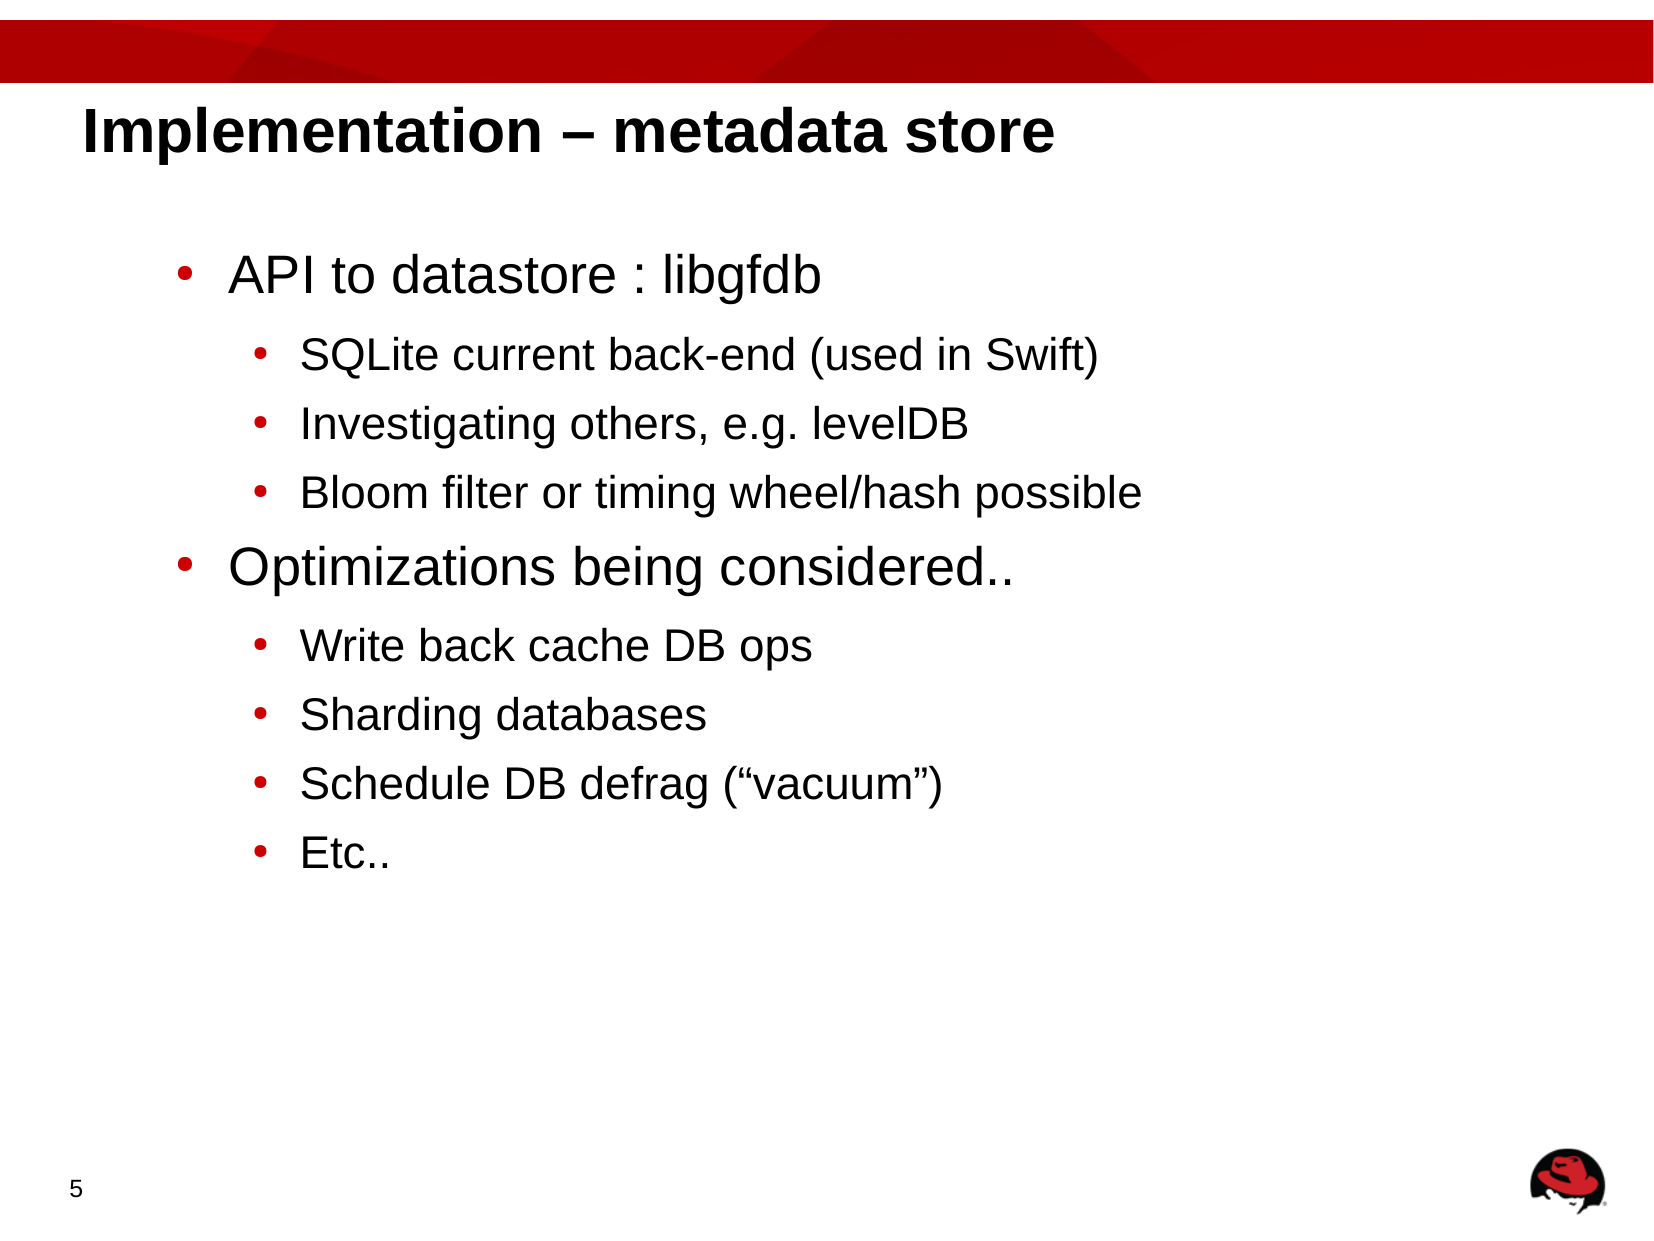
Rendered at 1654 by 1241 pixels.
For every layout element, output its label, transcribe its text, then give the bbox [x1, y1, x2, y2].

list API to datastore : libgfdb SQLite current back-end (used in Swift) Investigating others, e.g. levelDB Bloom filter or timing wheel/hash possible Optimizations being considered.. Write back cache DB ops Sharding databases Schedule DB defrag (“vacuum”) Etc.. [86, 244, 1576, 1241]
title Implementation – metadata store [82, 37, 1571, 226]
picture [0, 20, 1654, 83]
picture [1576, 1146, 1613, 1224]
